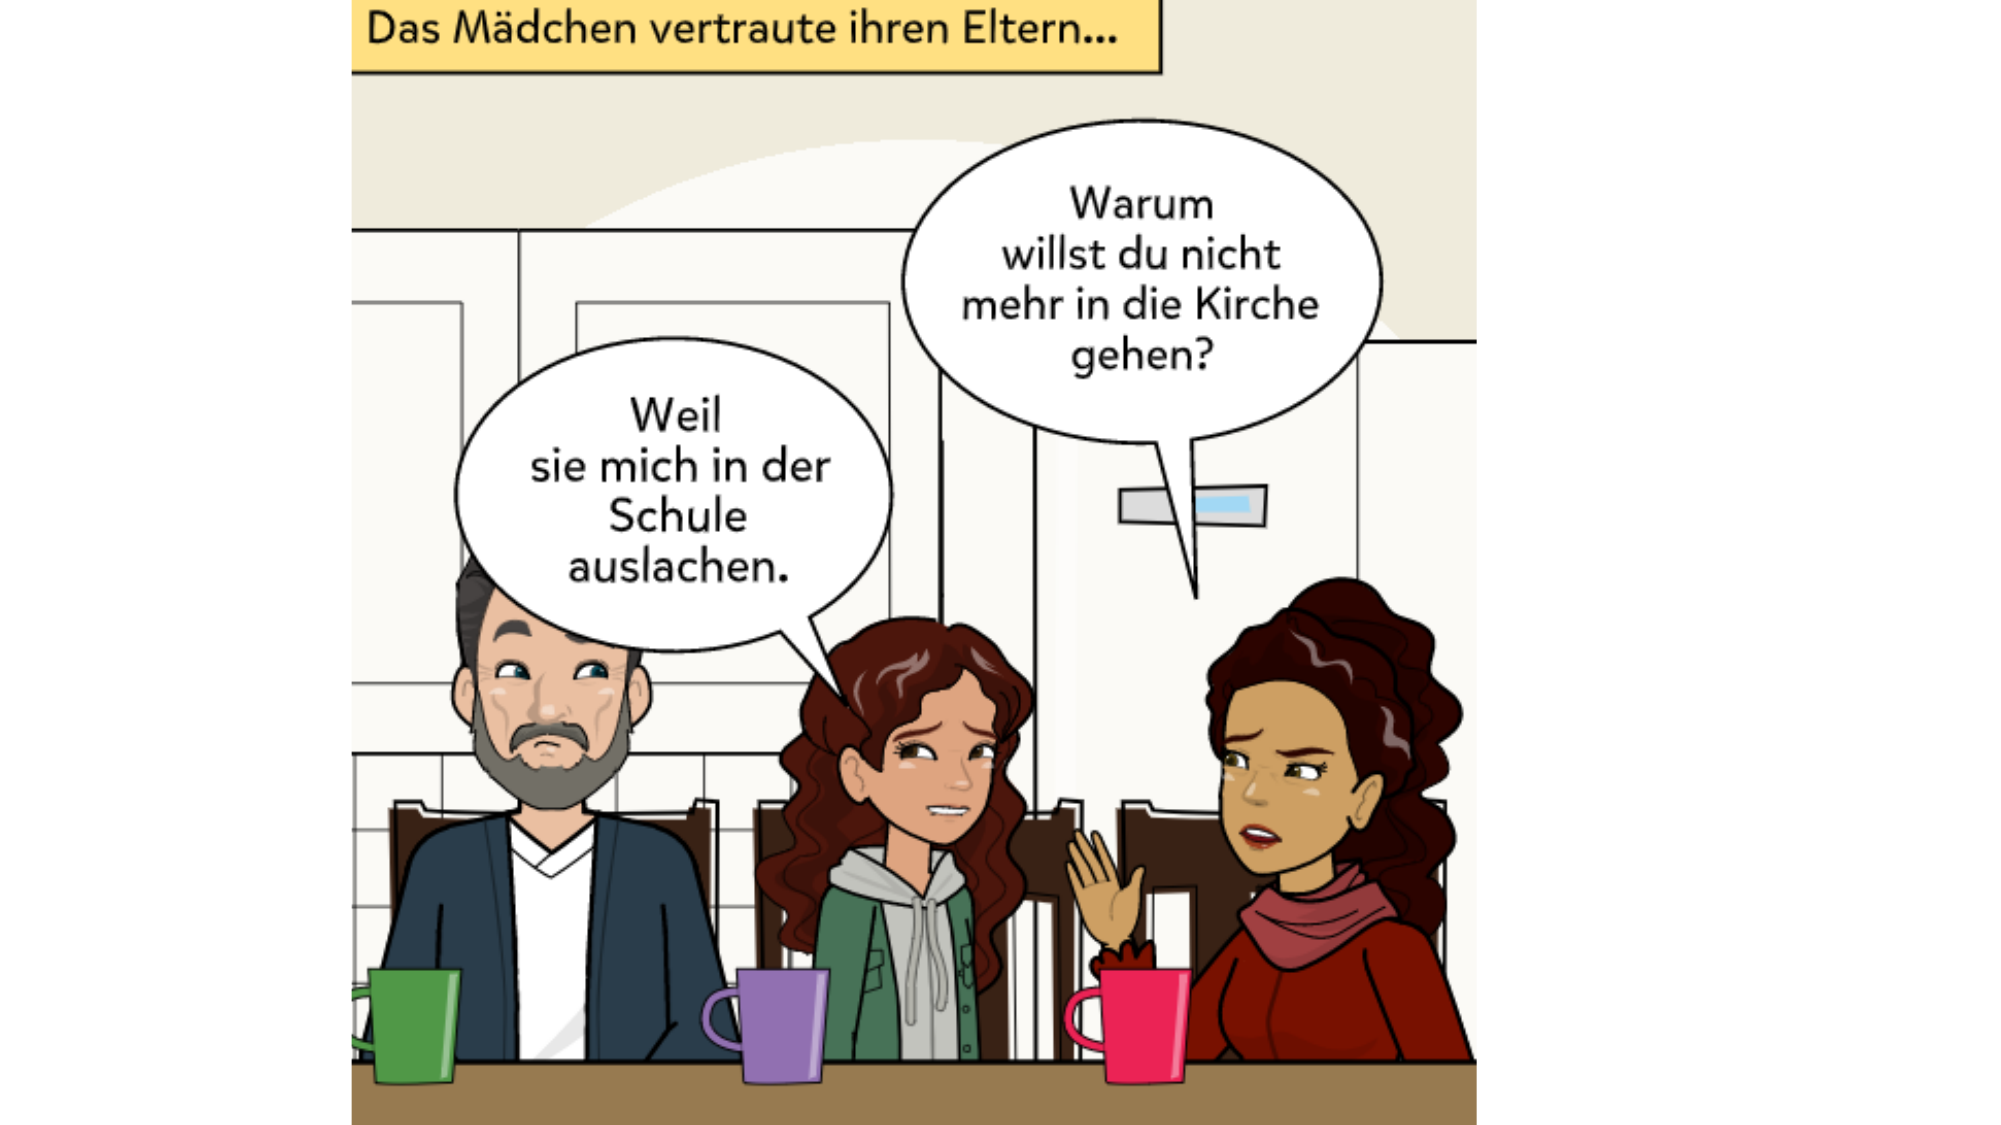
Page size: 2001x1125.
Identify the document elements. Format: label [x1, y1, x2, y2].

picture [351, 0, 1477, 1125]
